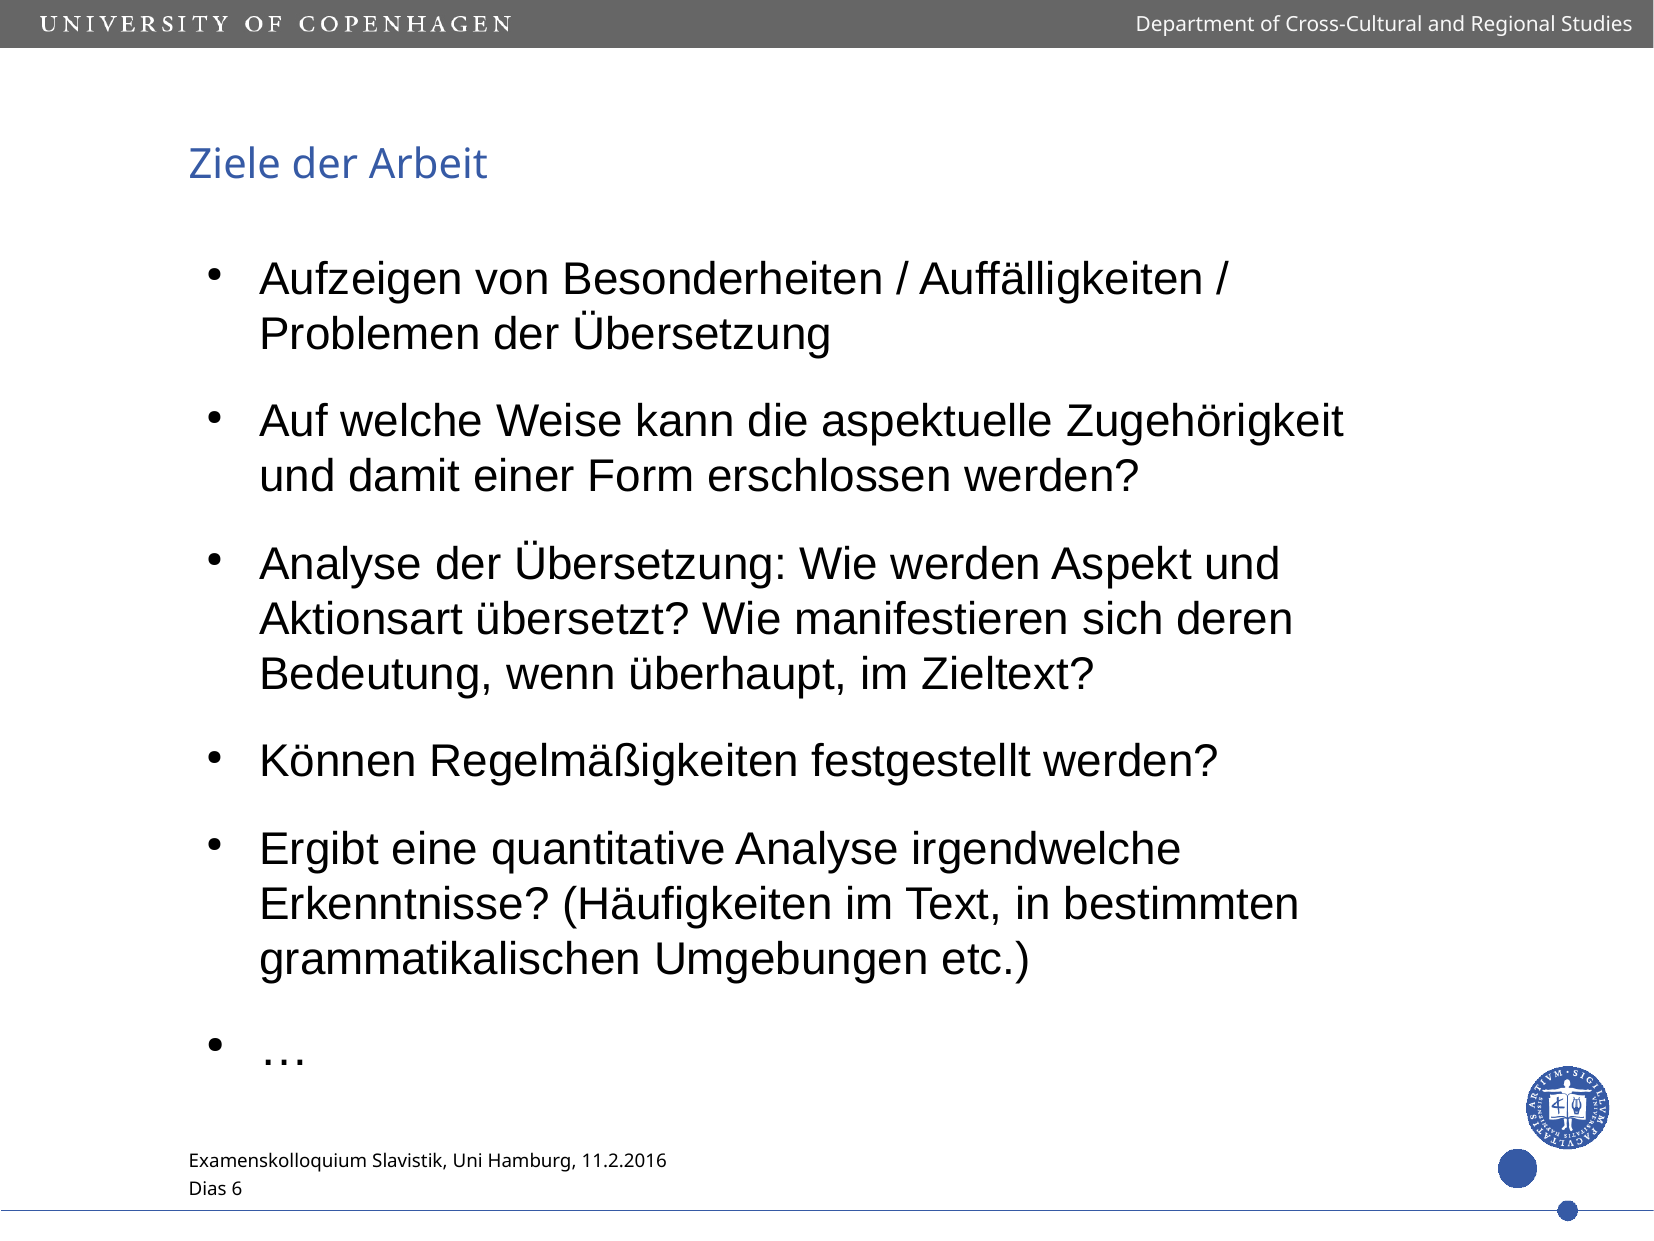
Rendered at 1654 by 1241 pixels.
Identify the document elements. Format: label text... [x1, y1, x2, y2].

slide_number Dias <nummer> [188, 1176, 575, 1203]
slide_number Examenskolloquium Slavistik, Uni Hamburg, 11.2.2016 [188, 1148, 1379, 1175]
footer Department of Cross-Cultural and Regional Studies [516, 0, 1648, 48]
list [182, 911, 1372, 1120]
picture [0, 1007, 1654, 1240]
title Ziele der Arbeit [188, 83, 1378, 188]
list [188, 248, 1378, 808]
